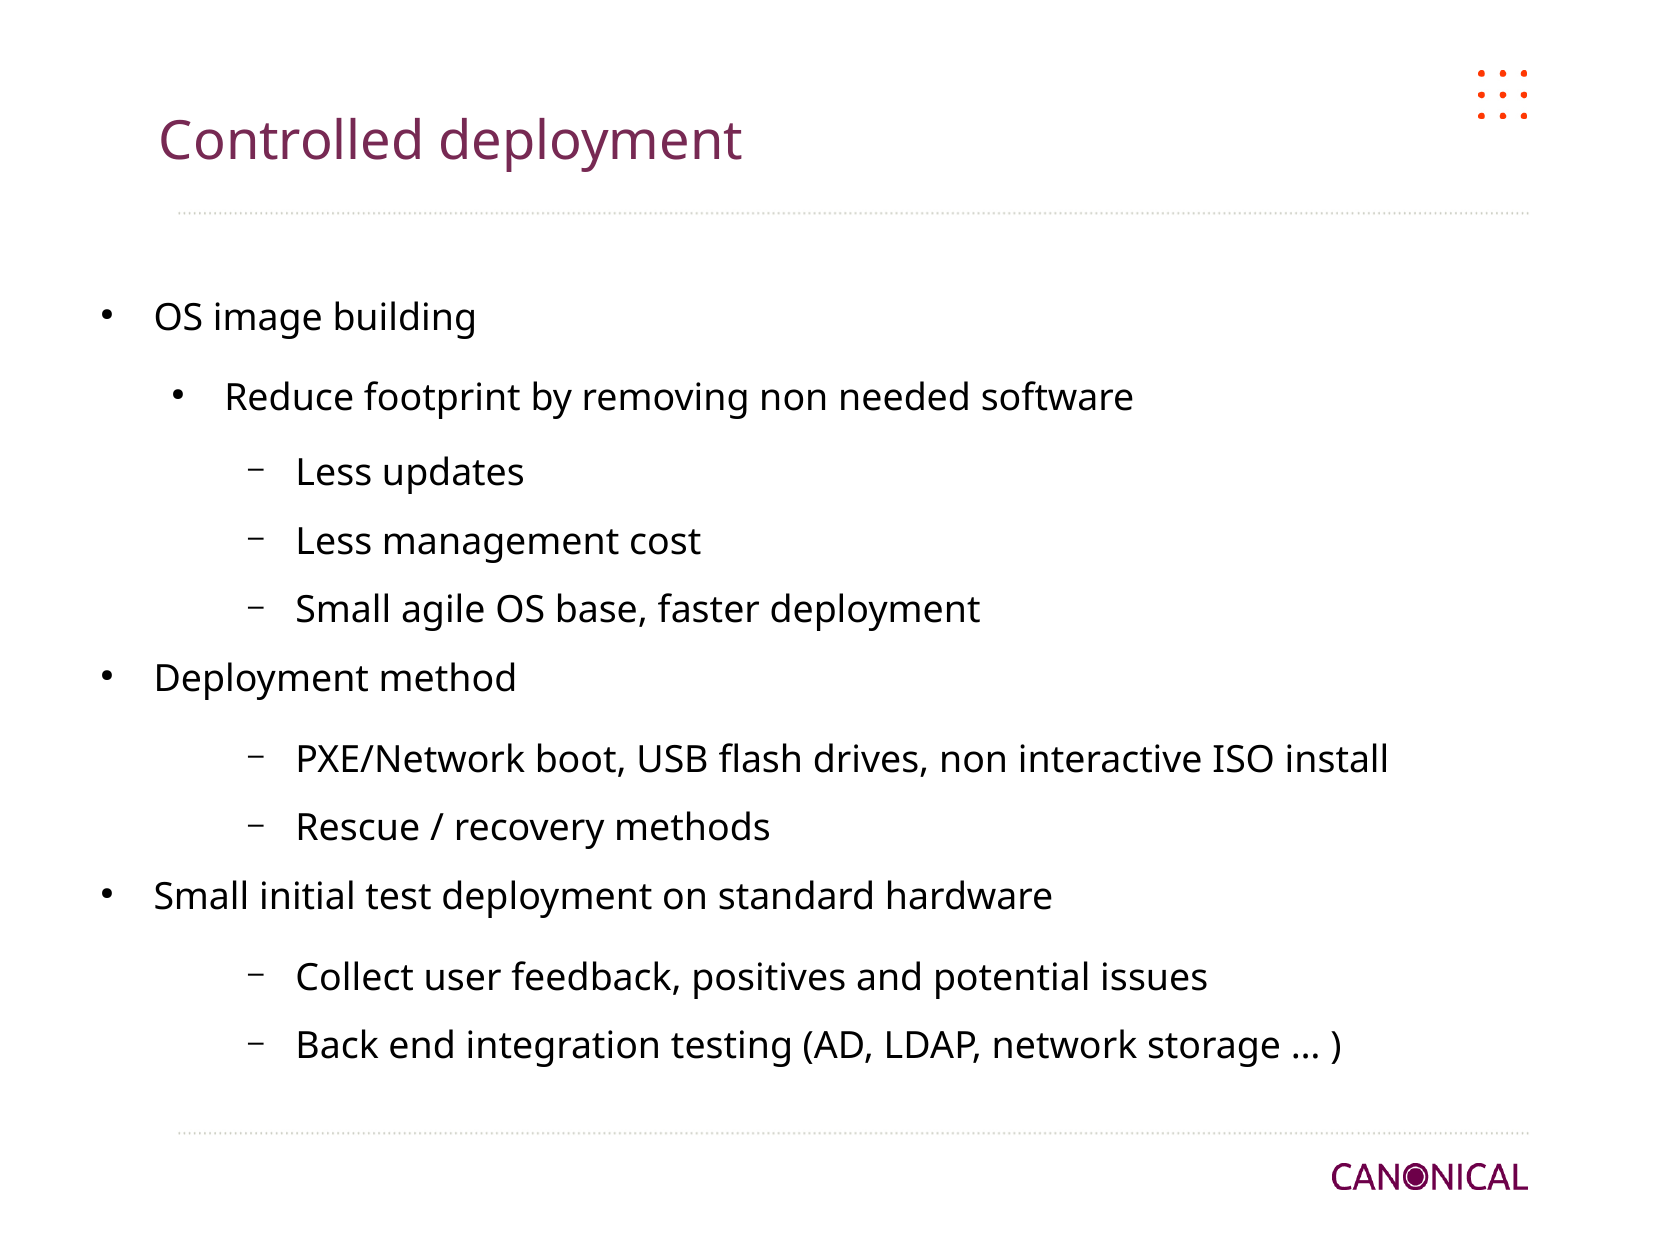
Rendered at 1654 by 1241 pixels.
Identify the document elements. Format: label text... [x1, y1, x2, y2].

picture [177, 1129, 1532, 1136]
picture [177, 209, 1532, 216]
picture [1332, 1163, 1528, 1190]
picture [1478, 70, 1527, 119]
text_box Controlled deployment [144, 94, 1069, 171]
list OS image building Reduce footprint by removing non needed software Less updates Less management cost Small agile OS base, faster deployment Deployment method PXE/Network boot, USB flash drives, non interactive ISO install Rescue / recovery methods Small initial test deployment on standard hardware Collect user feedback, positives and potential issues Back end integration testing (AD, LDAP, network storage … ) [82, 290, 1571, 1094]
